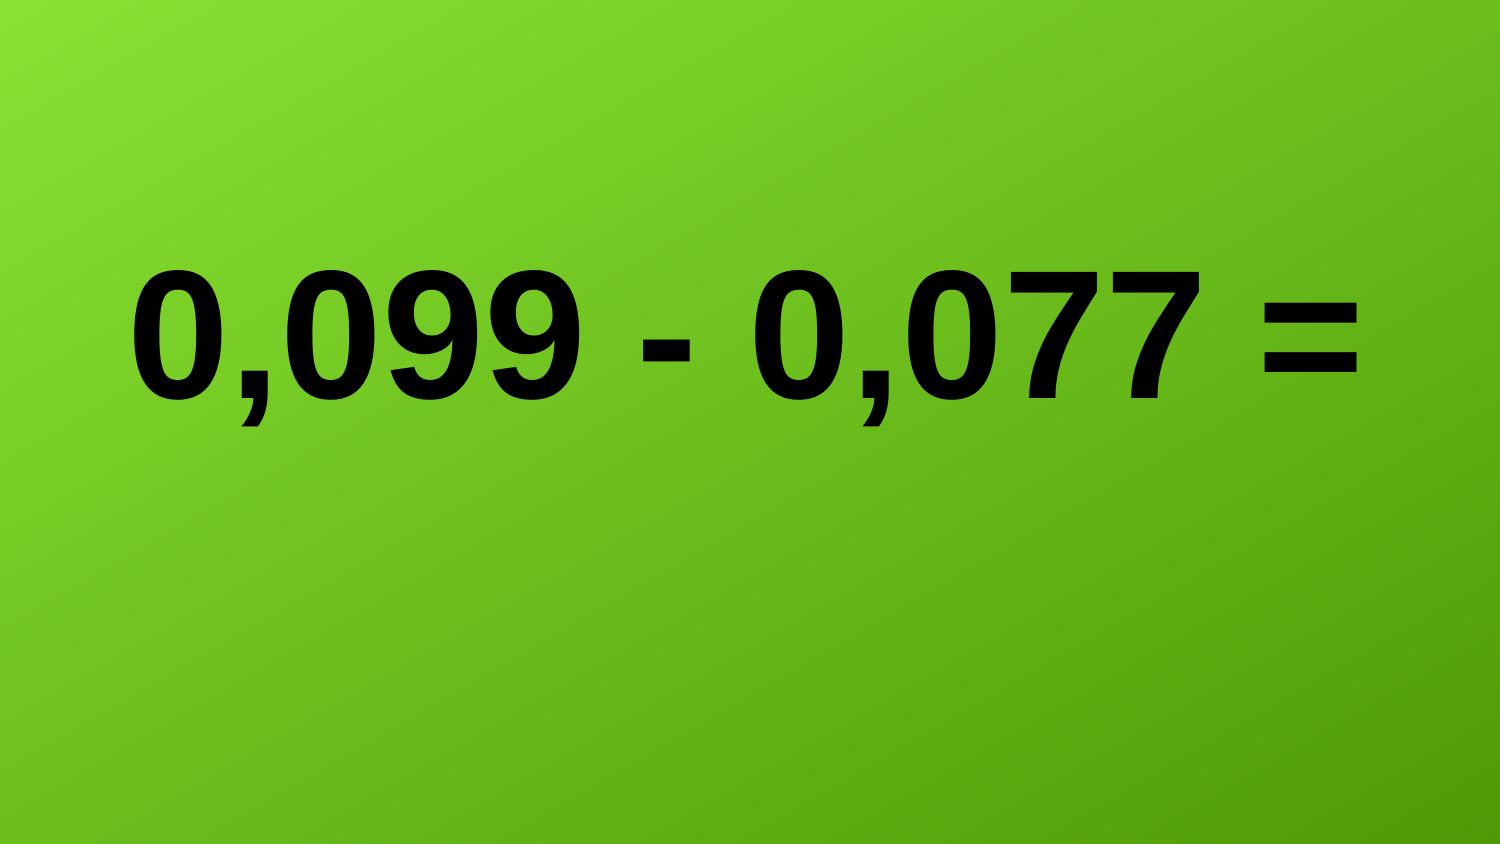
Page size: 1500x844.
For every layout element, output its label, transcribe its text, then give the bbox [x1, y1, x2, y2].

title 0,099 - 0,077 = [112, 259, 1388, 450]
